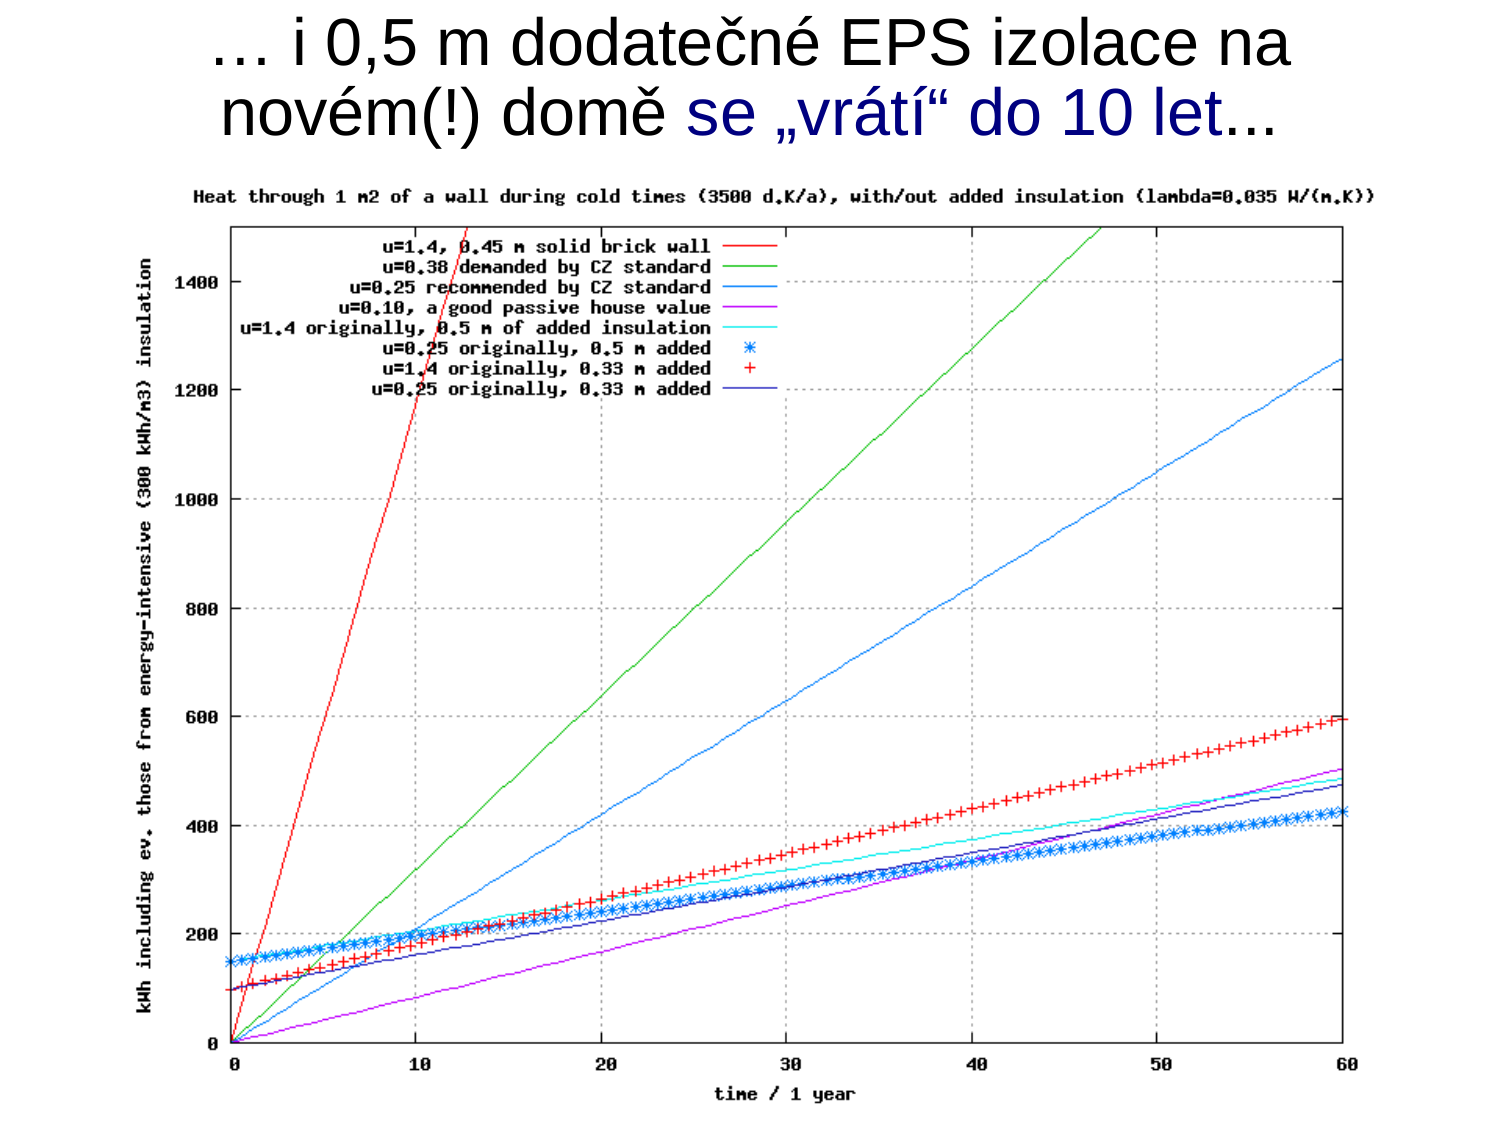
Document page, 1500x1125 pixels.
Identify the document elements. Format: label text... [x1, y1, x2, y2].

picture [124, 167, 1375, 1106]
title … i 0,5 m dodatečné EPS izolace na novém(!) domě se „vrátí“ do 10 let... [75, 0, 1425, 198]
